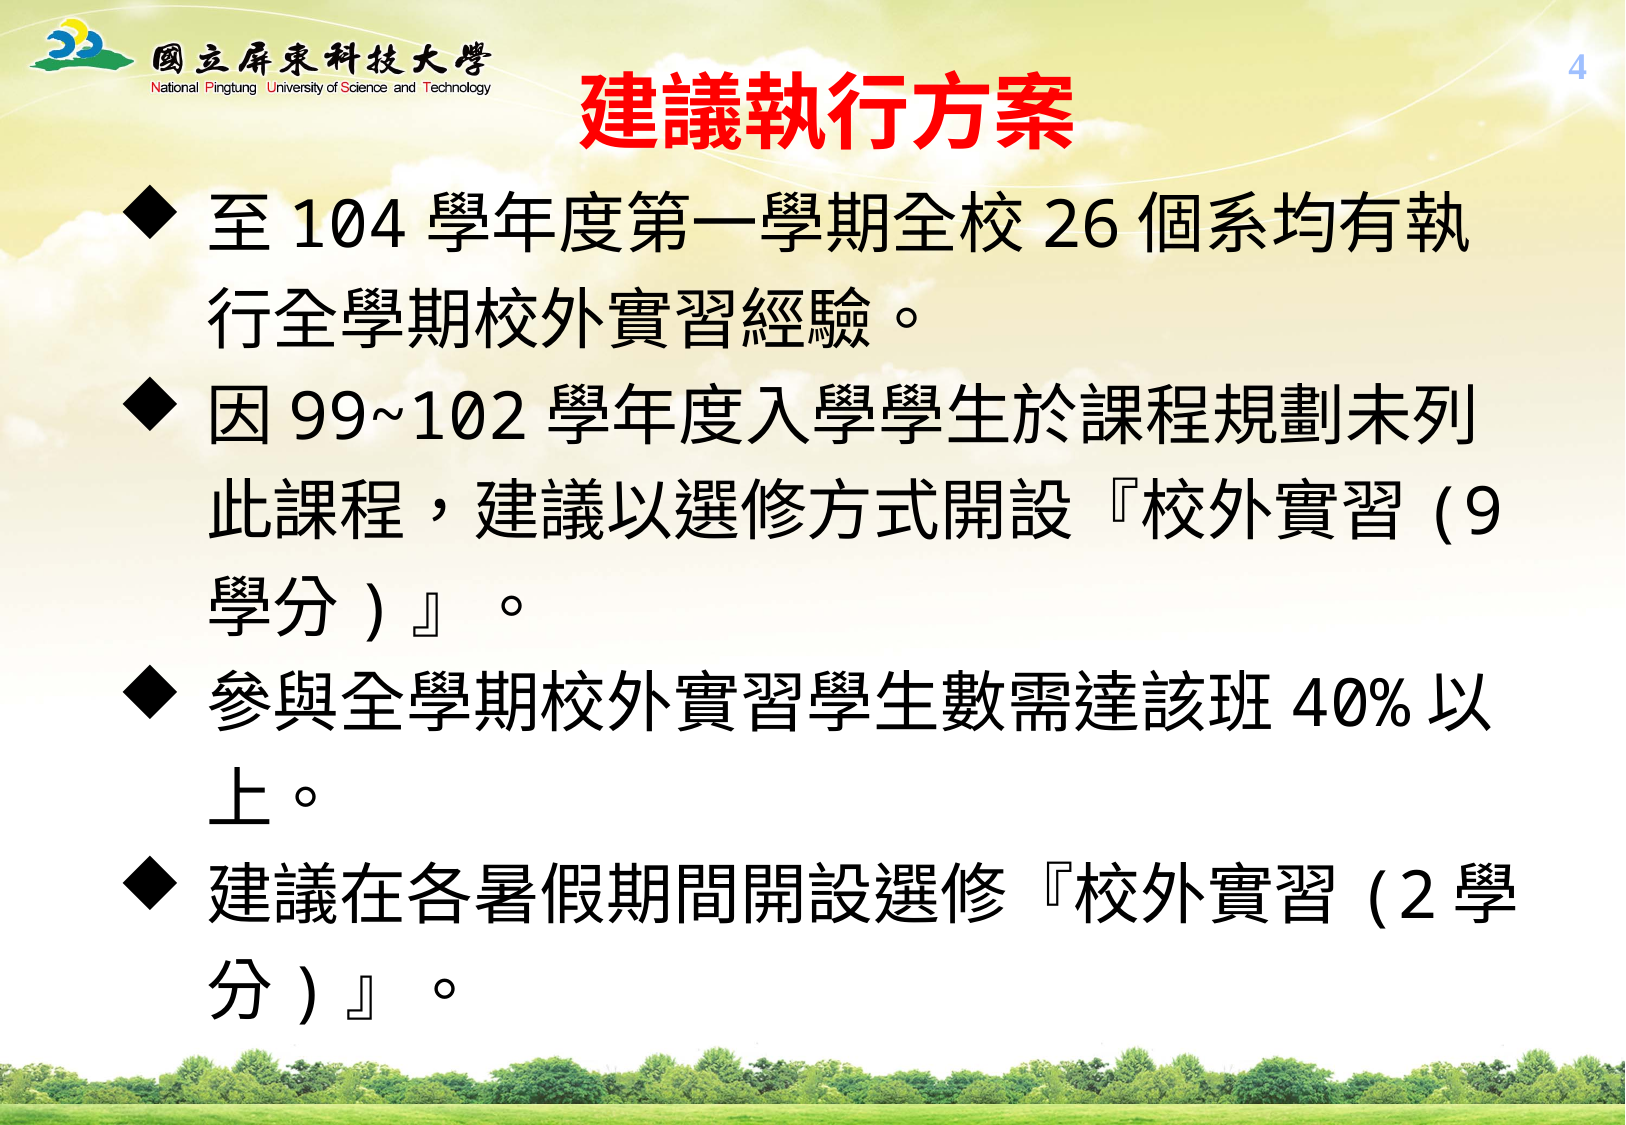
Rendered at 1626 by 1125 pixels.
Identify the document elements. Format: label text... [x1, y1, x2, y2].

text_box 至104學年度第一學期全校26個系均有執行全學期校外實習經驗。 因99~102學年度入學學生於課程規劃未列此課程，建議以選修方式開設『校外實習(9學分)』。 參與全學期校外實習學生數需達該班40%以上。 建議在各暑假期間開設選修『校外實習(2學分)』。 [102, 157, 1537, 1036]
picture [0, 0, 1625, 1125]
text_box 建議執行方案 [141, 51, 1513, 157]
